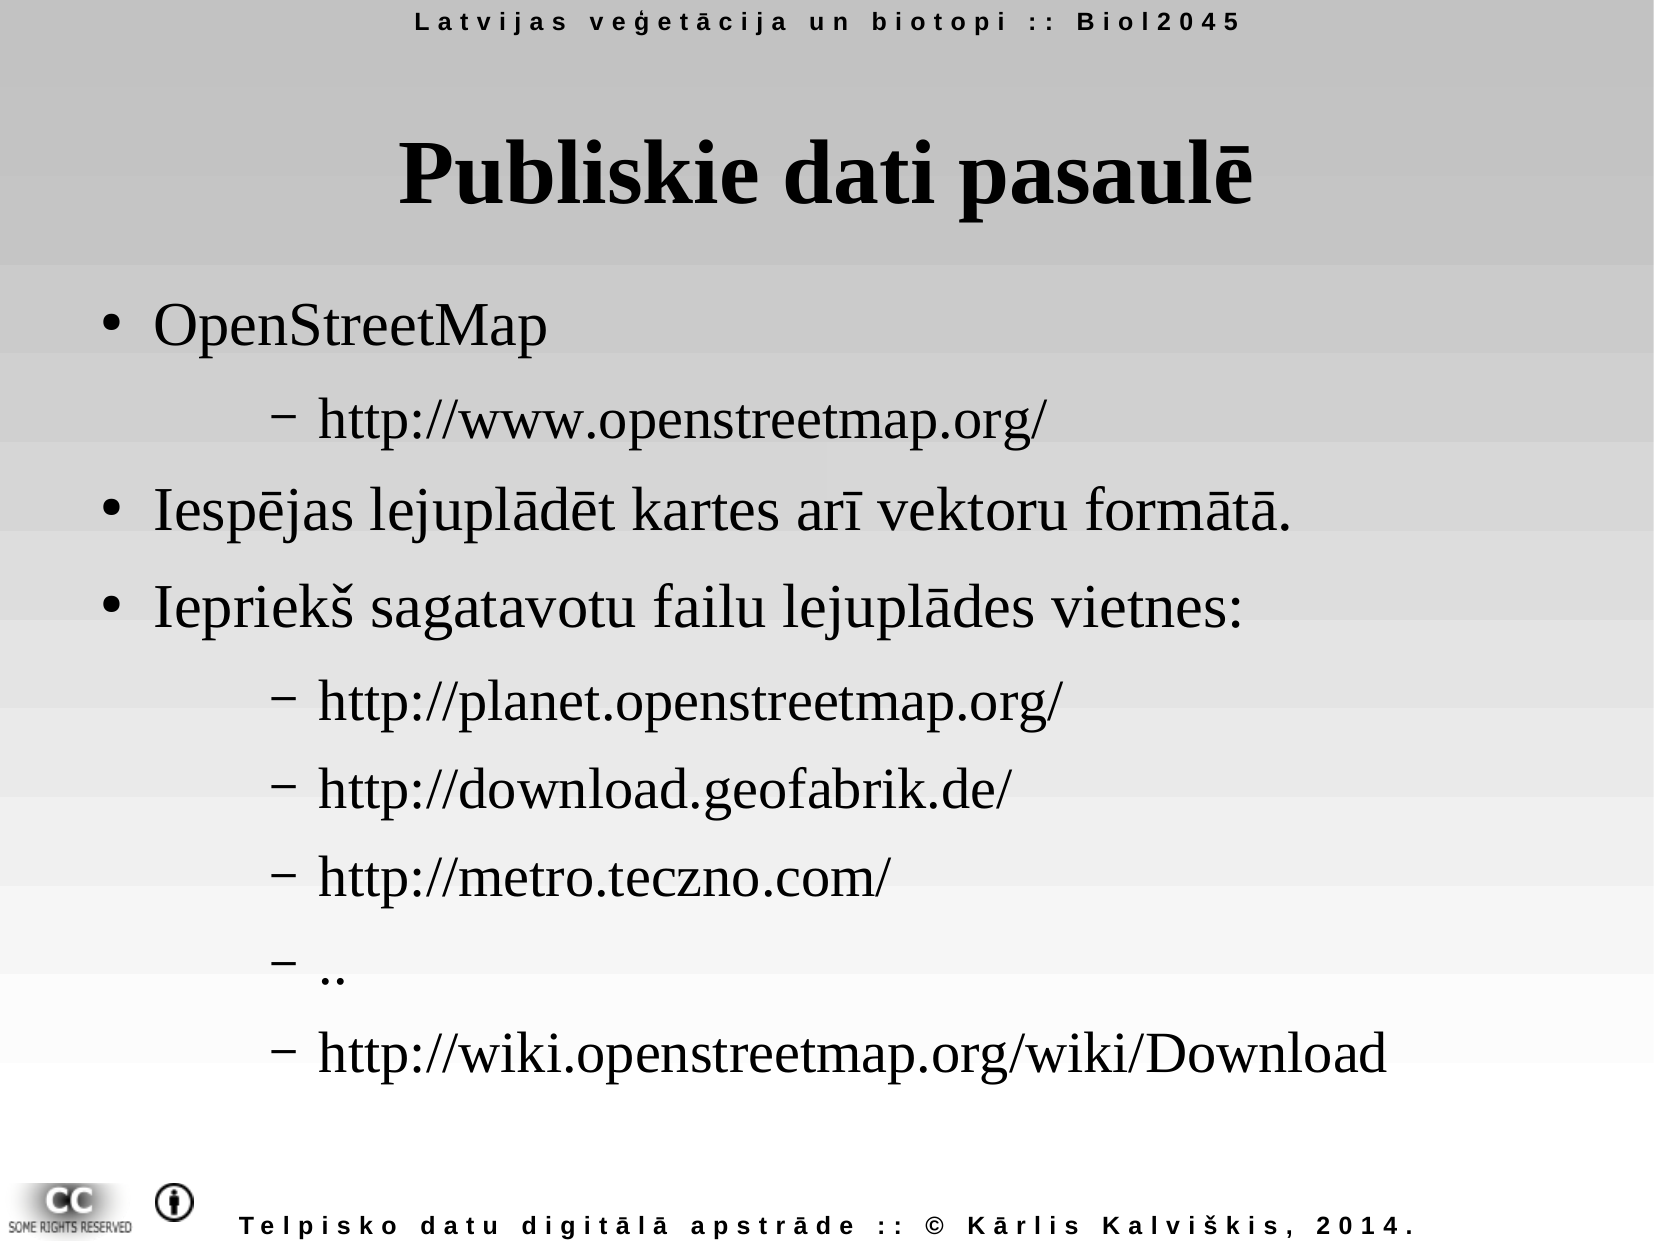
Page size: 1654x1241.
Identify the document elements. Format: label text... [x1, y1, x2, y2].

picture [0, 0, 1654, 1241]
list OpenStreetMap http://www.openstreetmap.org/ Iespējas lejuplādēt kartes arī vektoru formātā. Iepriekš sagatavotu failu lejuplādes vietnes: http://planet.openstreetmap.org/ http://download.geofabrik.de/ http://metro.teczno.com/ .. http://wiki.openstreetmap.org/wiki/Download [82, 289, 1571, 1098]
title Publiskie dati pasaulē [29, 56, 1625, 289]
